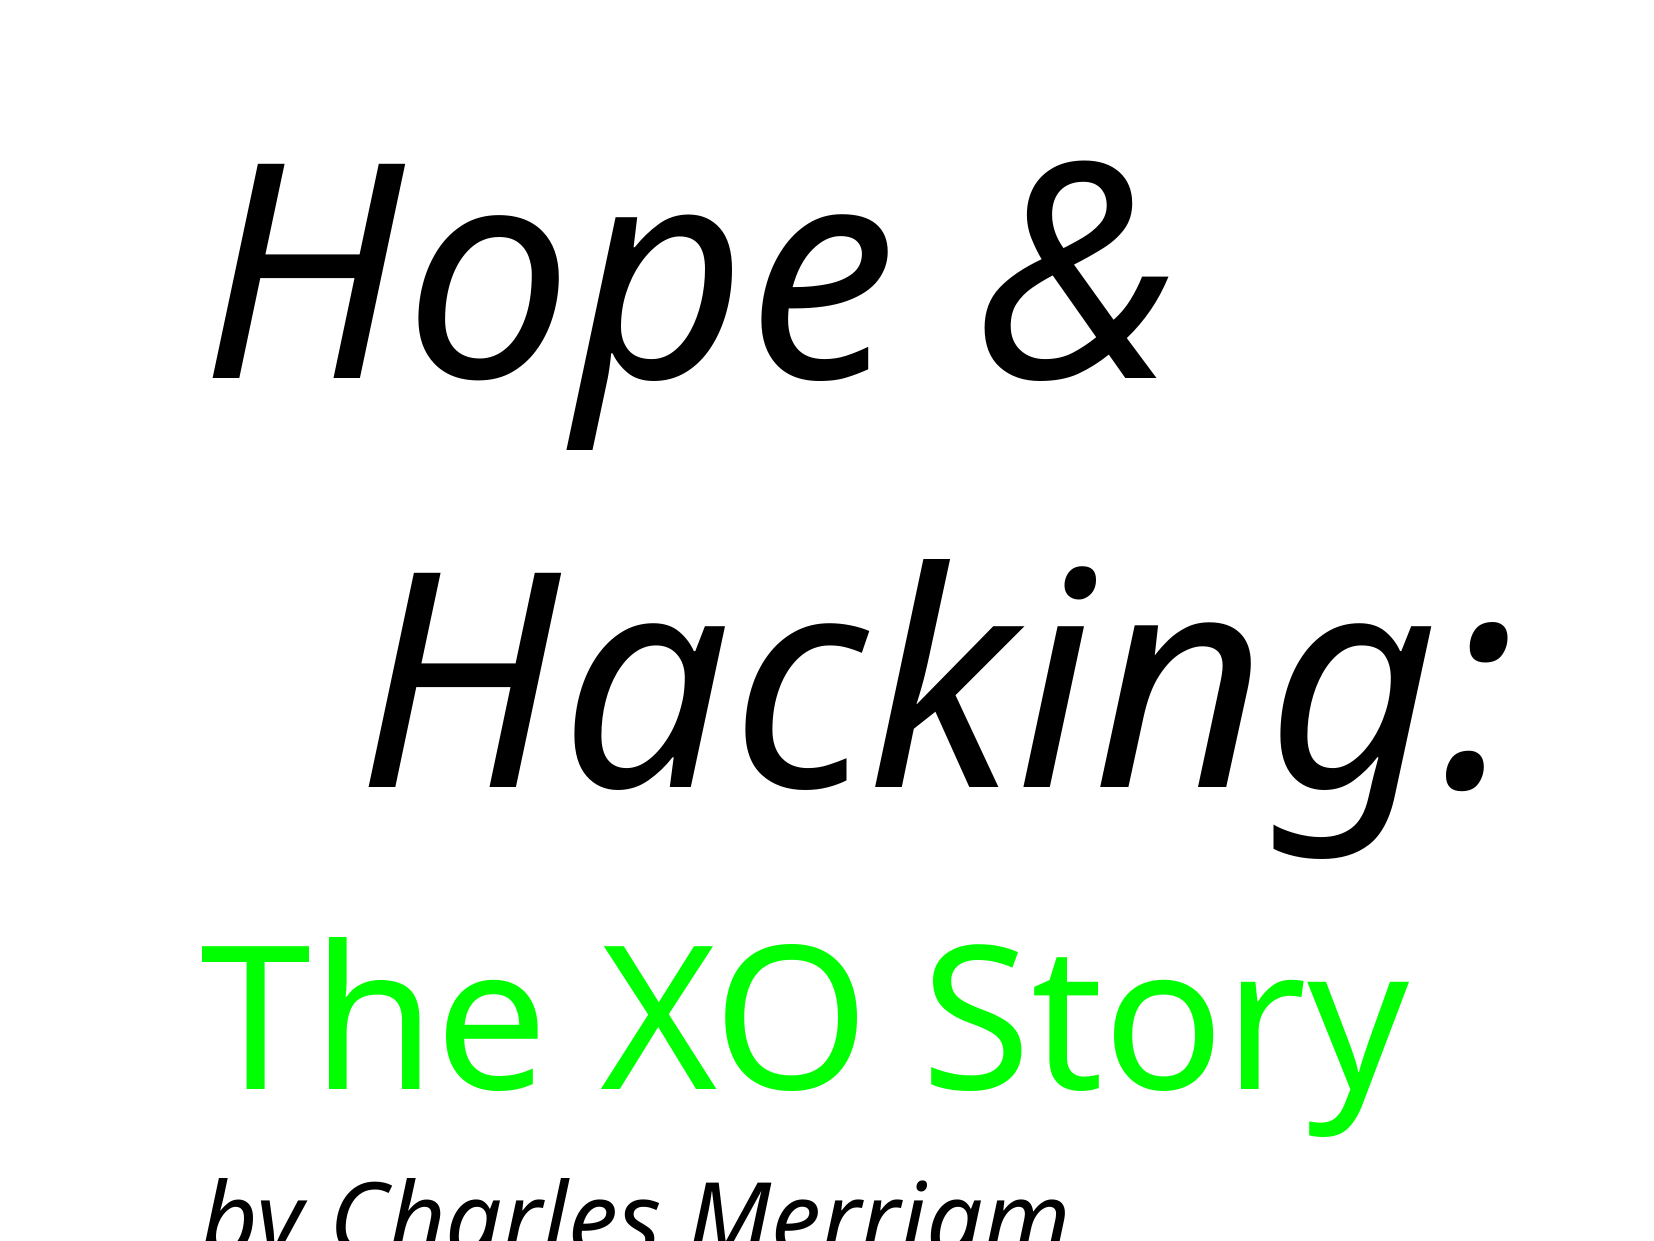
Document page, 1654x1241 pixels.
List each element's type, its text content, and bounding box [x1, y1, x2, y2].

text_box Hope & Hacking: The XO Story by Charles Merriam http://charlesmerriam.com/talk [186, 50, 1316, 1210]
